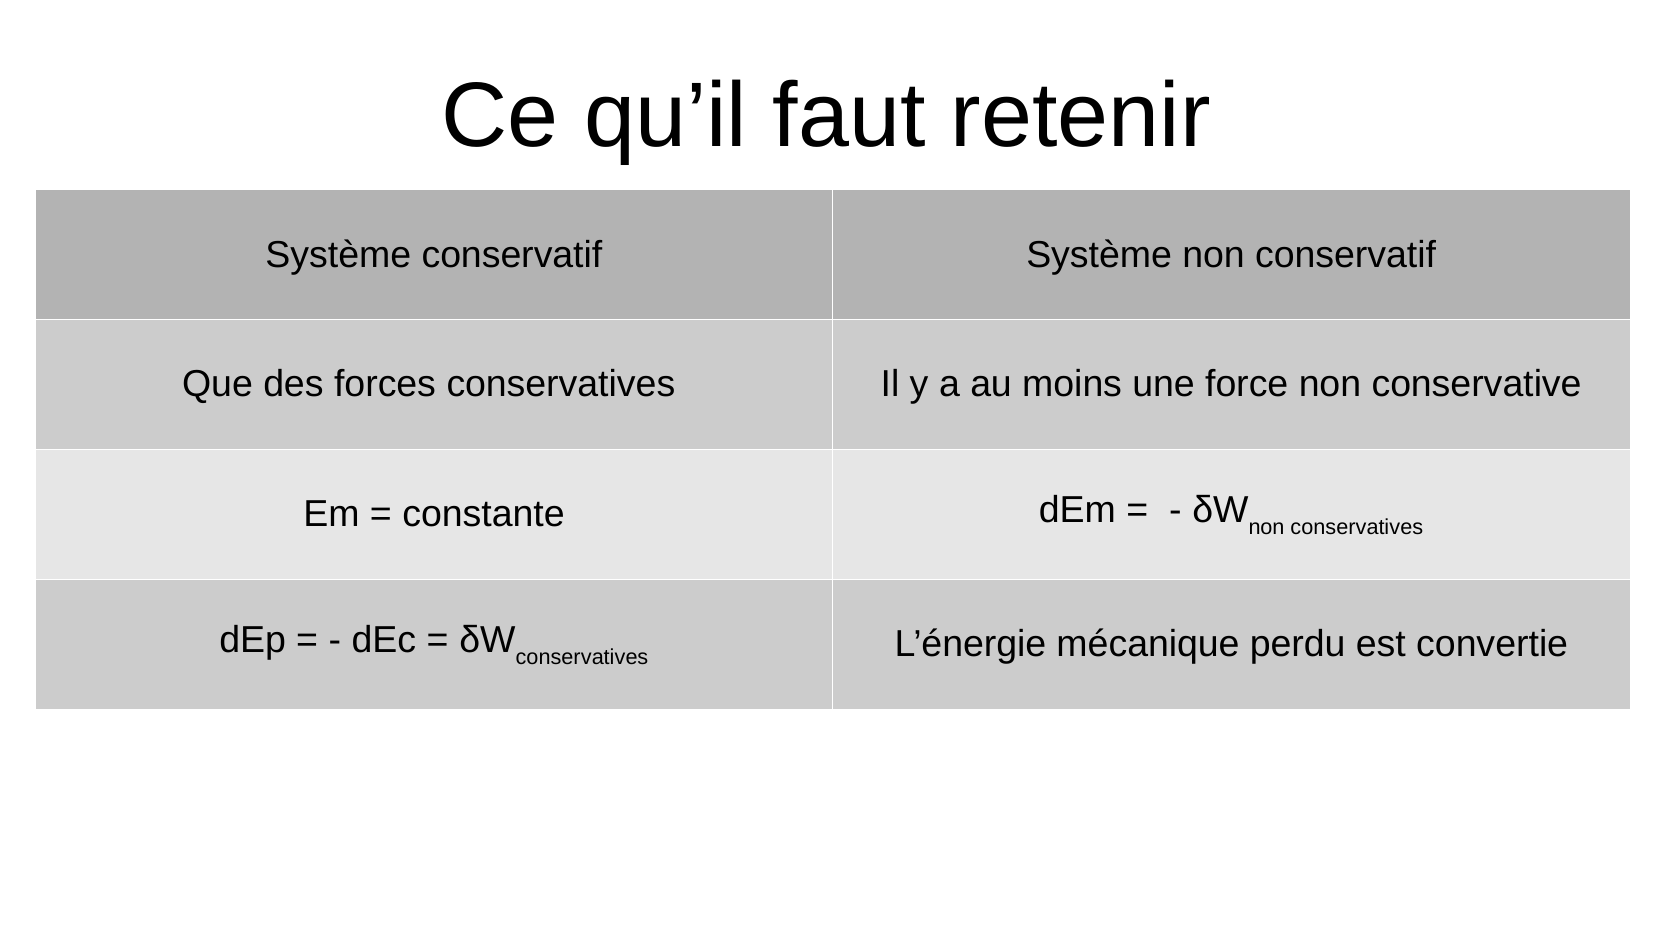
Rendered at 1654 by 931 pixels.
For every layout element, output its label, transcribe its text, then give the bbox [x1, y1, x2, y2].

table_cell L’énergie mécanique perdu est convertie [833, 580, 1630, 709]
title Ce qu’il faut retenir [82, 37, 1571, 189]
table_cell dEm = - δWnon conservatives [833, 450, 1630, 579]
table_header Système non conservatif [833, 190, 1630, 319]
table_cell Il y a au moins une force non conservative [833, 320, 1630, 449]
table_header Système conservatif [36, 190, 832, 319]
table_cell Em = constante [36, 450, 832, 579]
table_cell dEp = - dEc = δWconservatives [36, 580, 832, 709]
table_cell Que des forces conservatives [36, 320, 832, 449]
